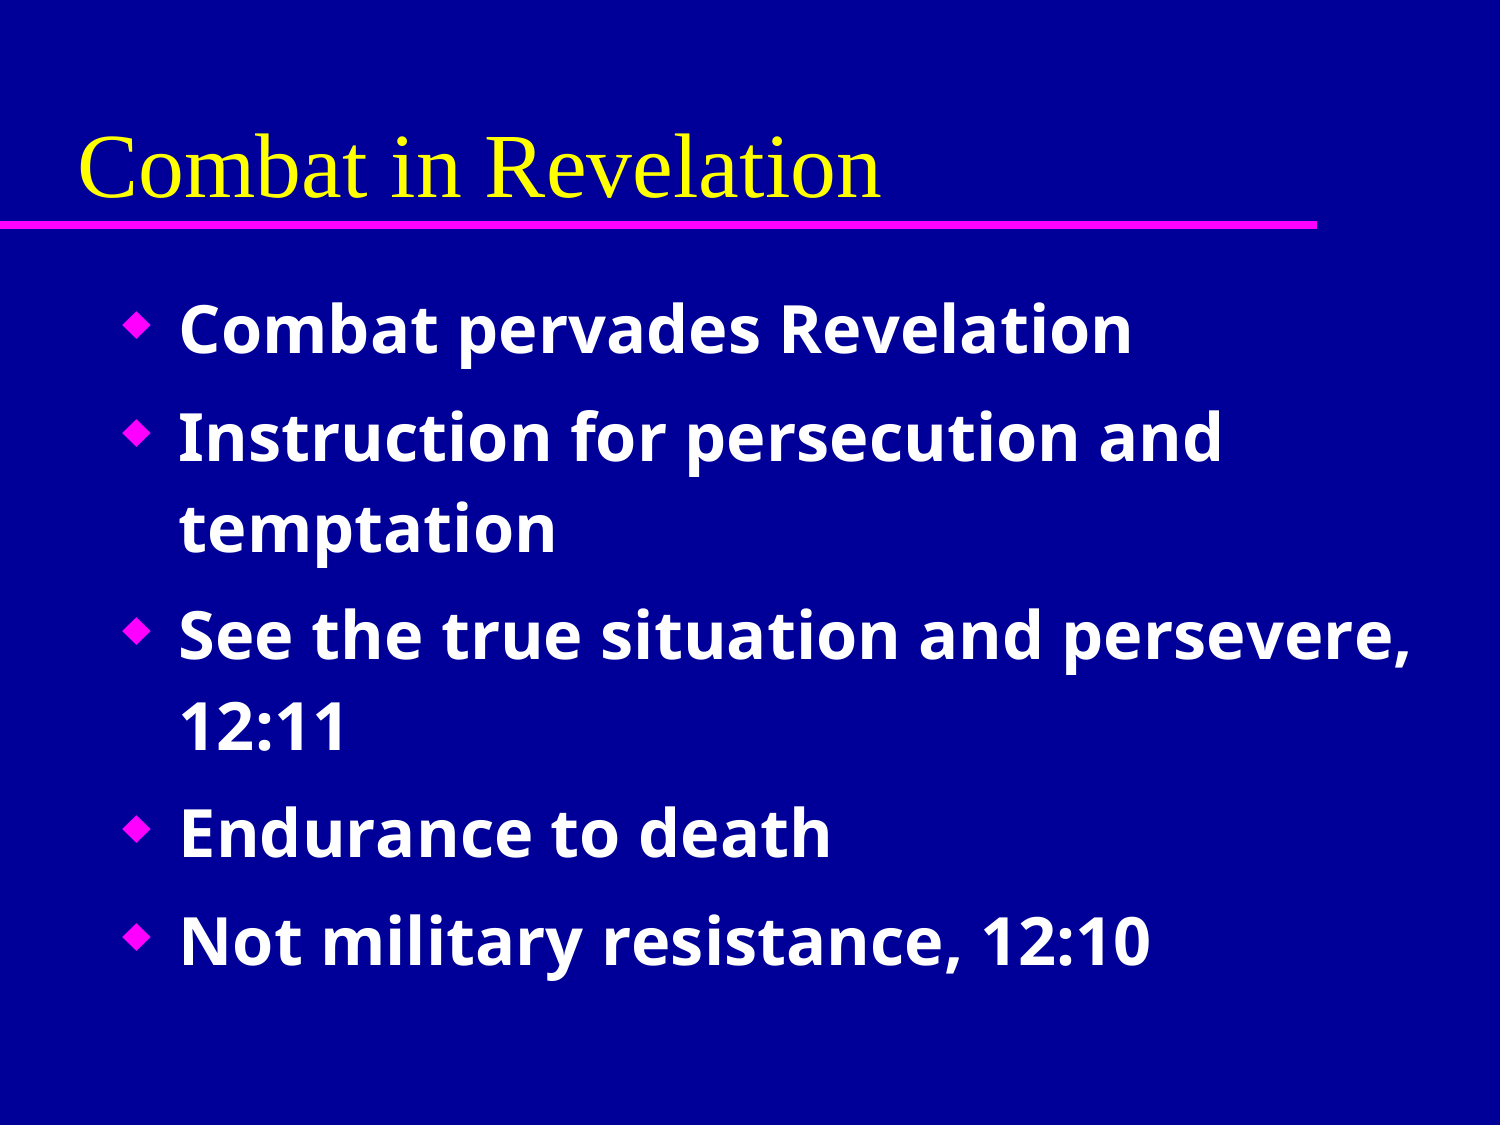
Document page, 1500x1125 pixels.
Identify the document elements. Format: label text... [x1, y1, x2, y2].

title Combat in Revelation [62, 43, 1338, 225]
list Combat pervades Revelation Instruction for persecution and temptation See the true situation and persevere, 12:11 Endurance to death Not military resistance, 12:10 [107, 275, 1500, 951]
